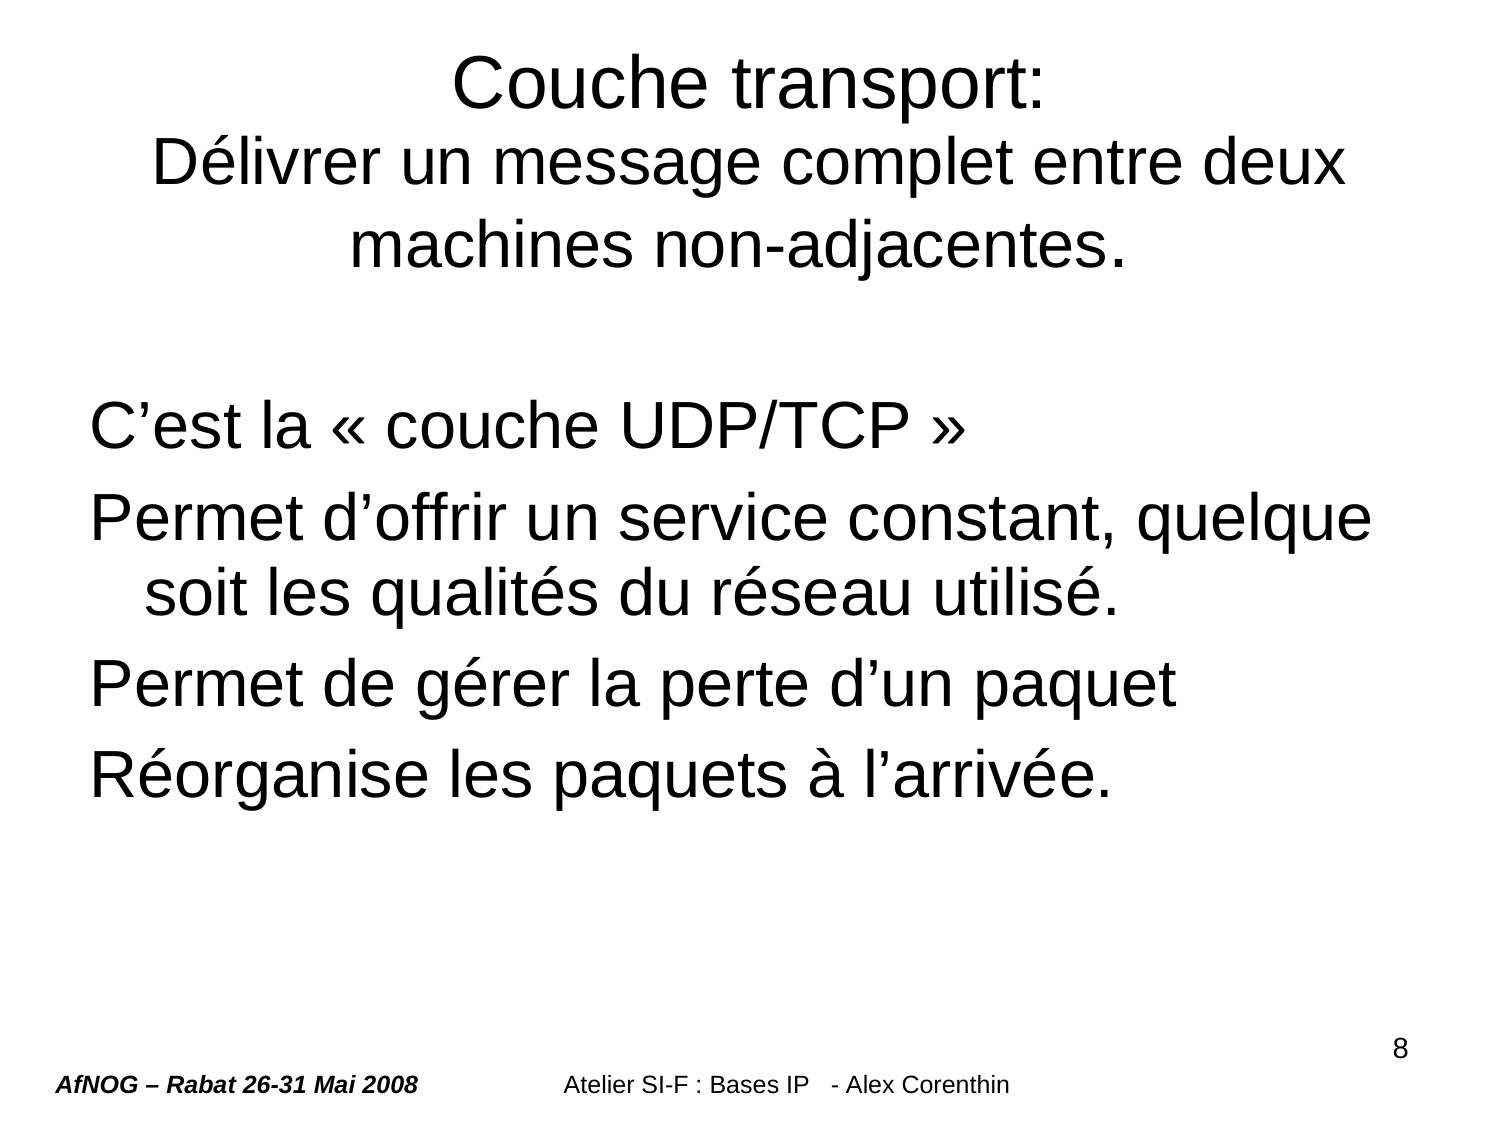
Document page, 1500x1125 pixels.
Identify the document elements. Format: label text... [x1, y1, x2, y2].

title Couche transport: Délivrer un message complet entre deux machines non-adjacentes. [75, 23, 1426, 300]
list C’est la « couche UDP/TCP » Permet d’offrir un service constant, quelque soit les qualités du réseau utilisé. Permet de gérer la perte d’un paquet Réorganise les paquets à l’arrivée. [75, 380, 1426, 1012]
